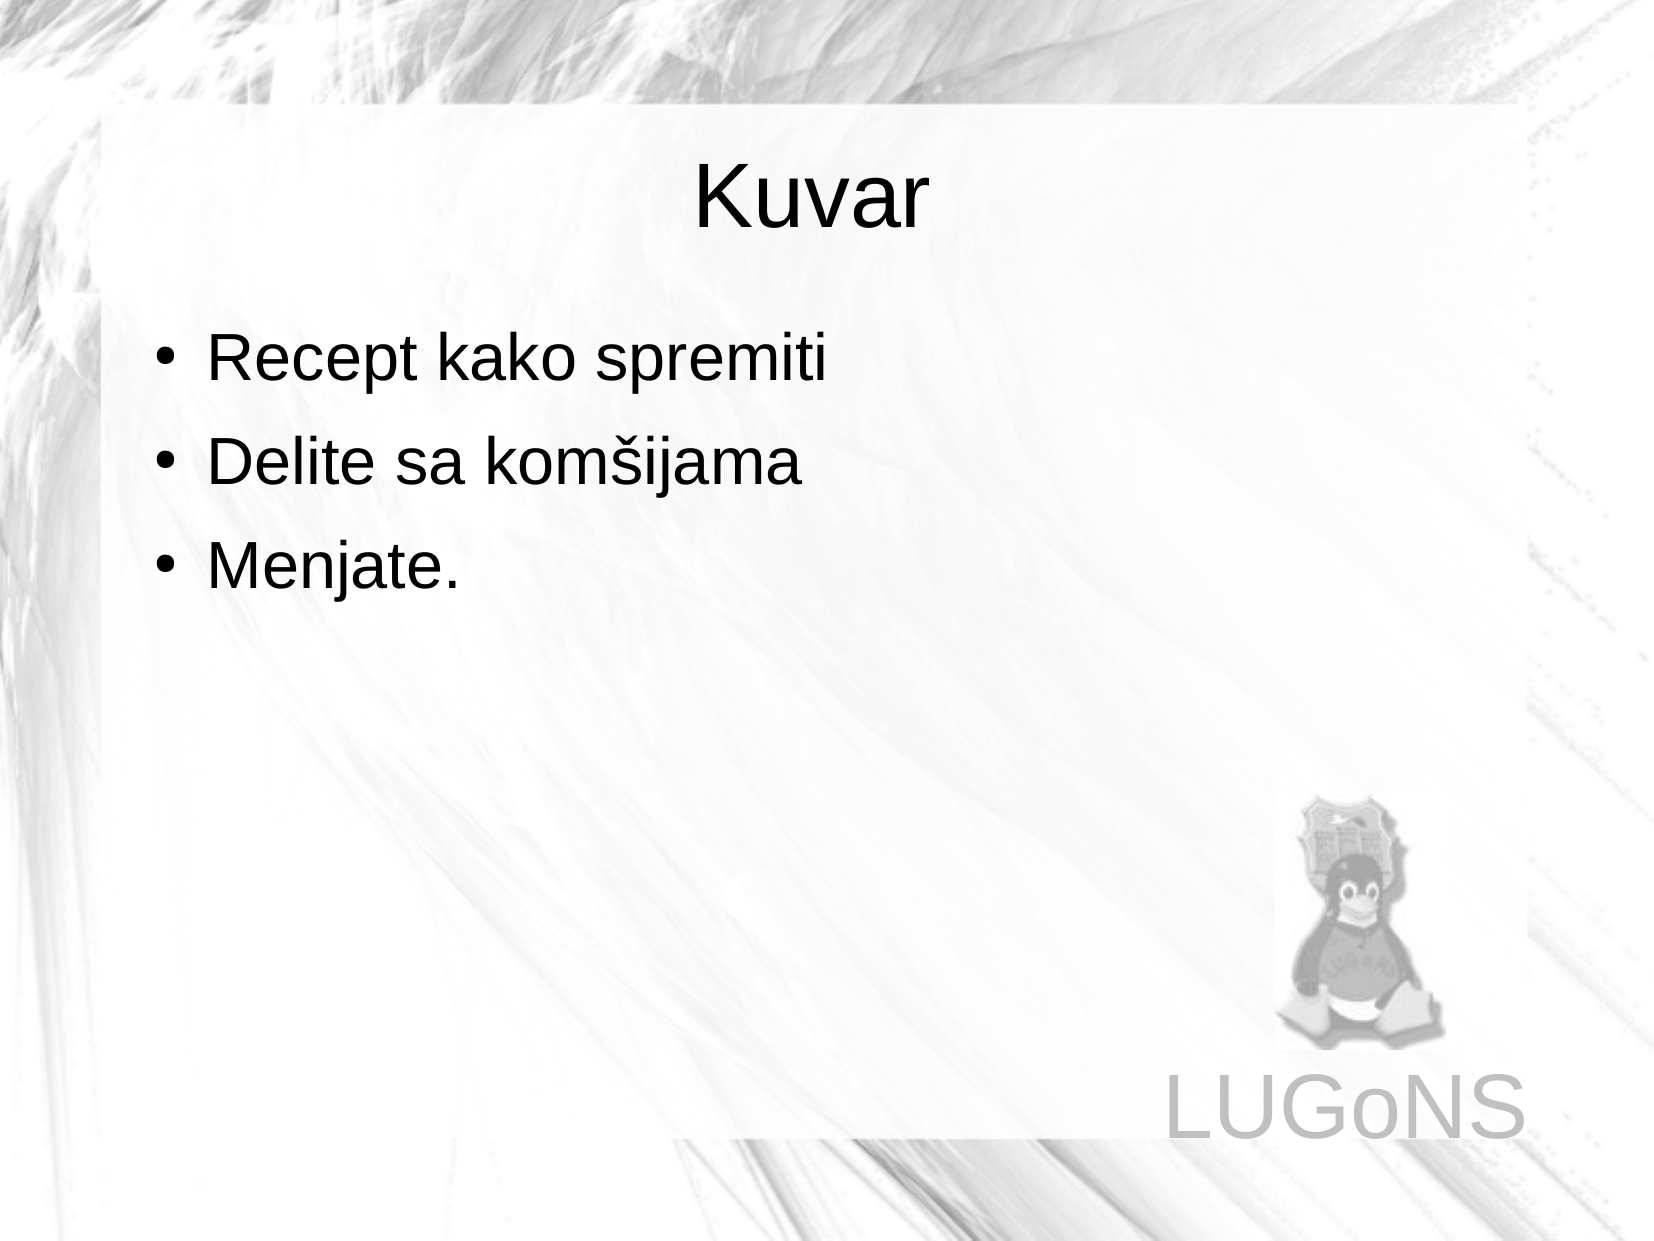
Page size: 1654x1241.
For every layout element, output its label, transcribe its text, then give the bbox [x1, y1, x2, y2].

title LUGoNS [1162, 1050, 1538, 1163]
list Recept kako spremiti Delite sa komšijama Menjate. [118, 319, 1571, 1124]
title Kuvar [118, 119, 1506, 273]
picture [0, 0, 1654, 1241]
